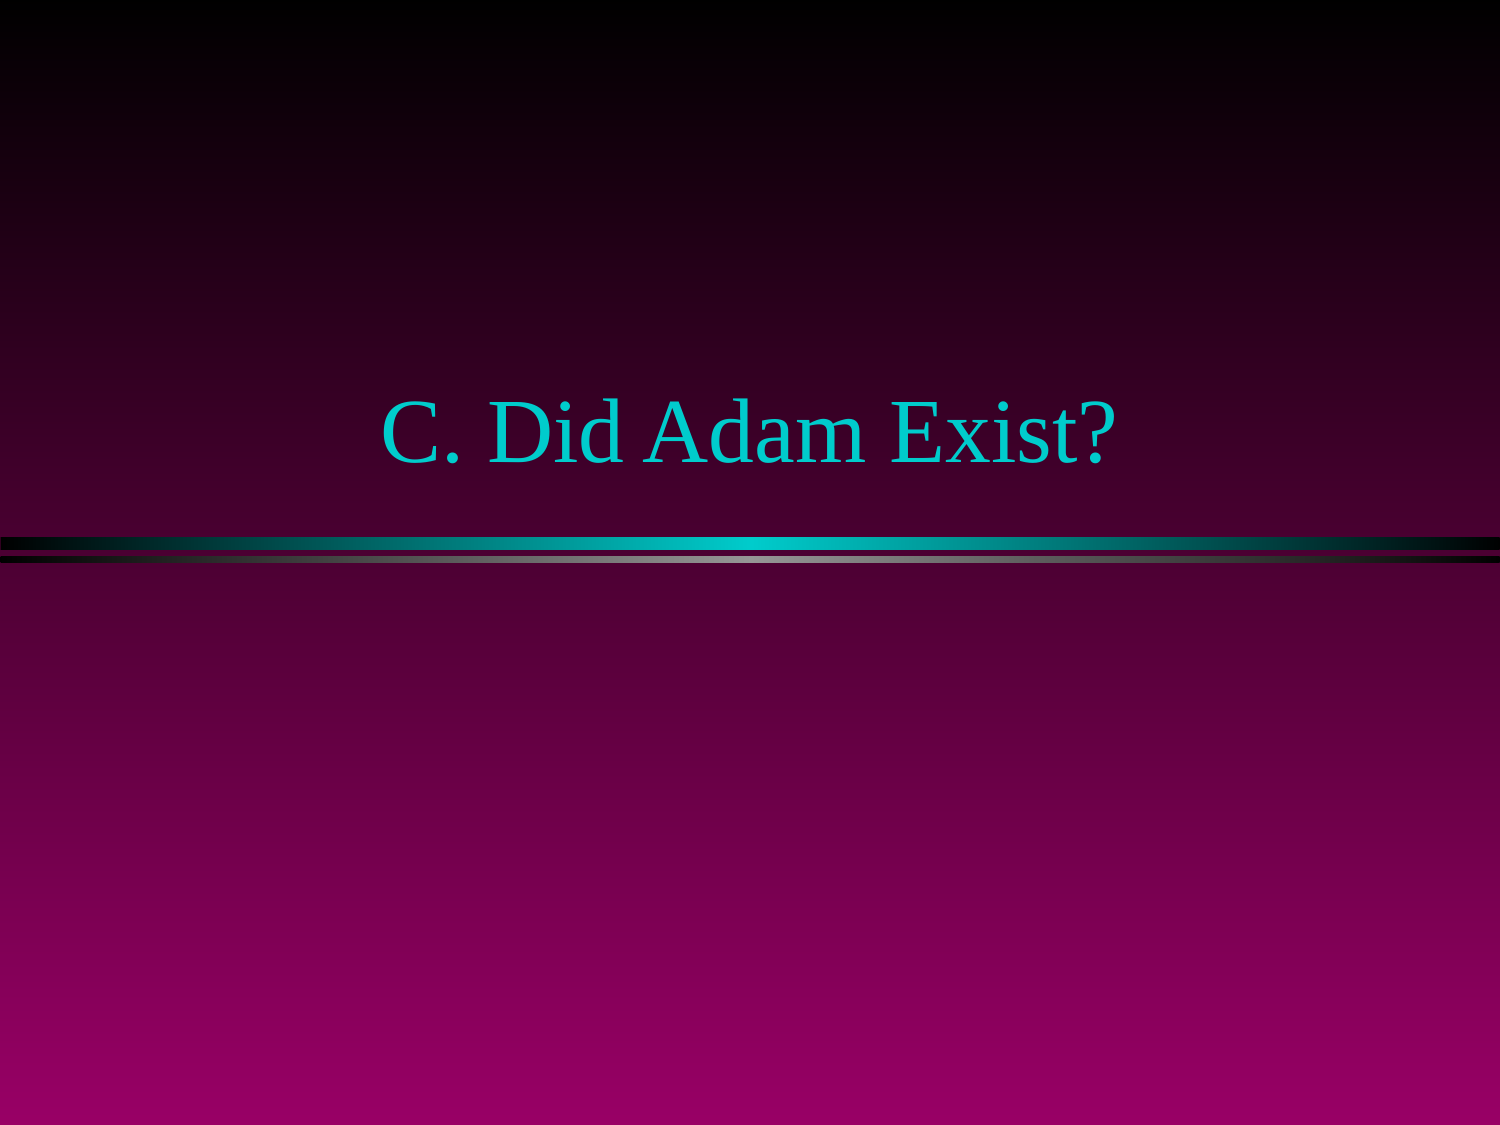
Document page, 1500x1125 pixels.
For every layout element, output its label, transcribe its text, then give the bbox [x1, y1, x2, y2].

title C. Did Adam Exist? [112, 337, 1388, 525]
